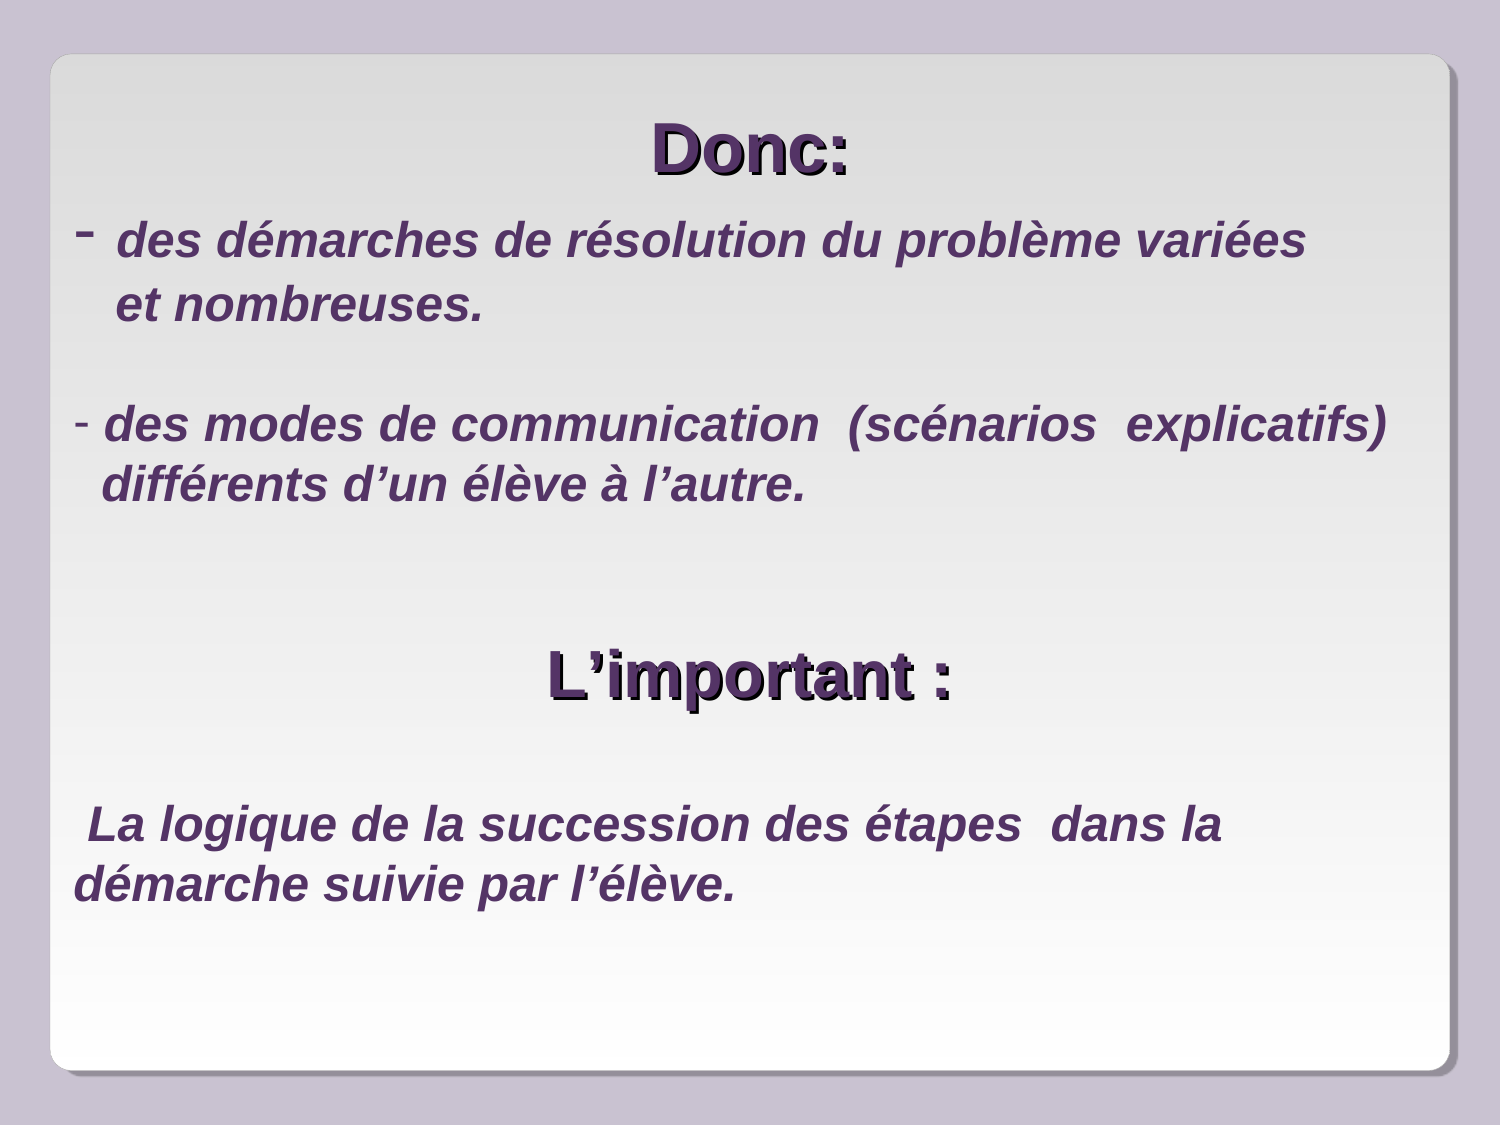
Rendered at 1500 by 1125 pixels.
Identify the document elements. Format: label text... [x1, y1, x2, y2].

text_box Donc: des démarches de résolution du problème variées et nombreuses. des modes de communication (scénarios explicatifs) différents d’un élève à l’autre. L’important : La logique de la succession des étapes dans la démarche suivie par l’élève. [58, 93, 1442, 1125]
